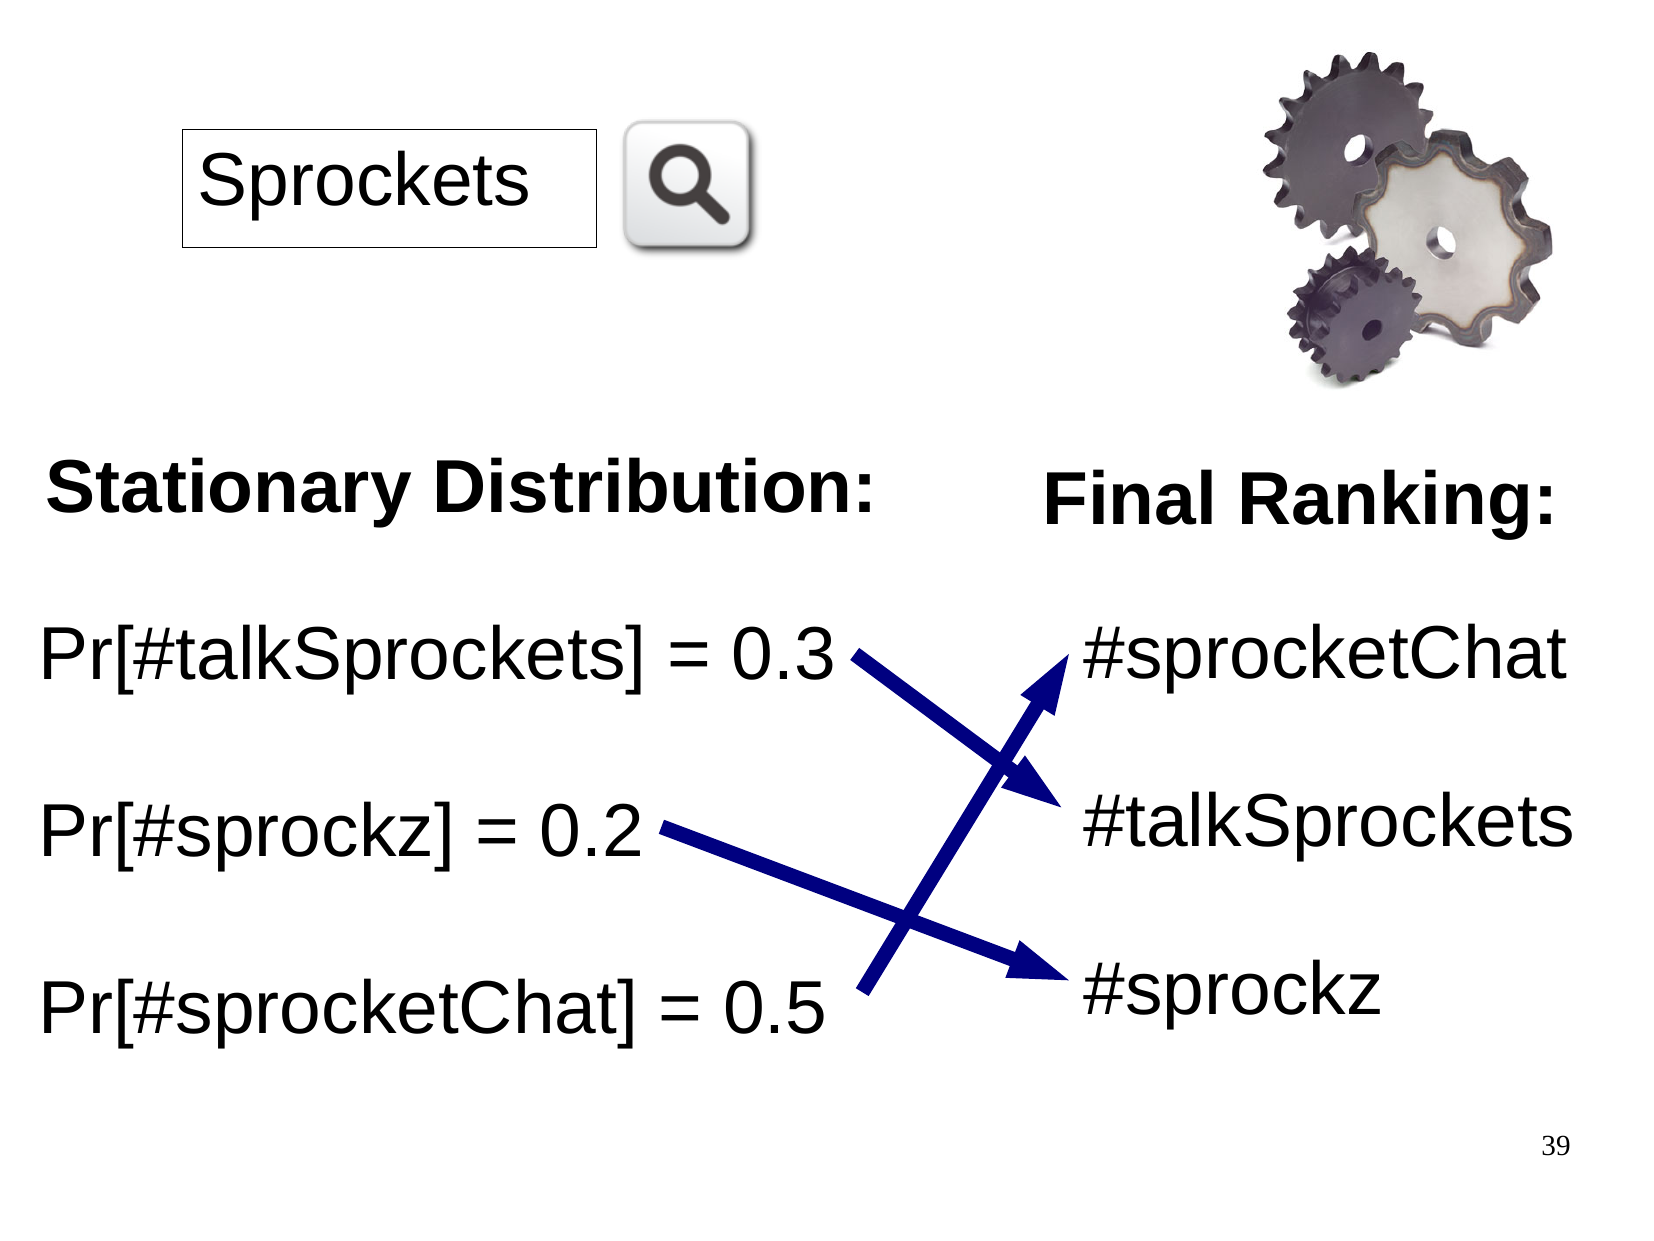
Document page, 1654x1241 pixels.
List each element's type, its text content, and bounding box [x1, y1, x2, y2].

text_box Pr[#talkSprockets] = 0.3 [23, 604, 886, 703]
text_box Pr[#sprocketChat] = 0.5 [23, 958, 886, 1058]
text_box Pr[#sprockz] = 0.2 [23, 781, 886, 880]
text_box #sprocketChat #talkSprockets #sprockz [1068, 603, 1654, 1099]
text_box Sprockets [182, 129, 597, 248]
text_box Stationary Distribution: [30, 437, 894, 536]
picture [619, 117, 762, 260]
picture [1249, 49, 1554, 402]
text_box Final Ranking: [1027, 448, 1574, 548]
